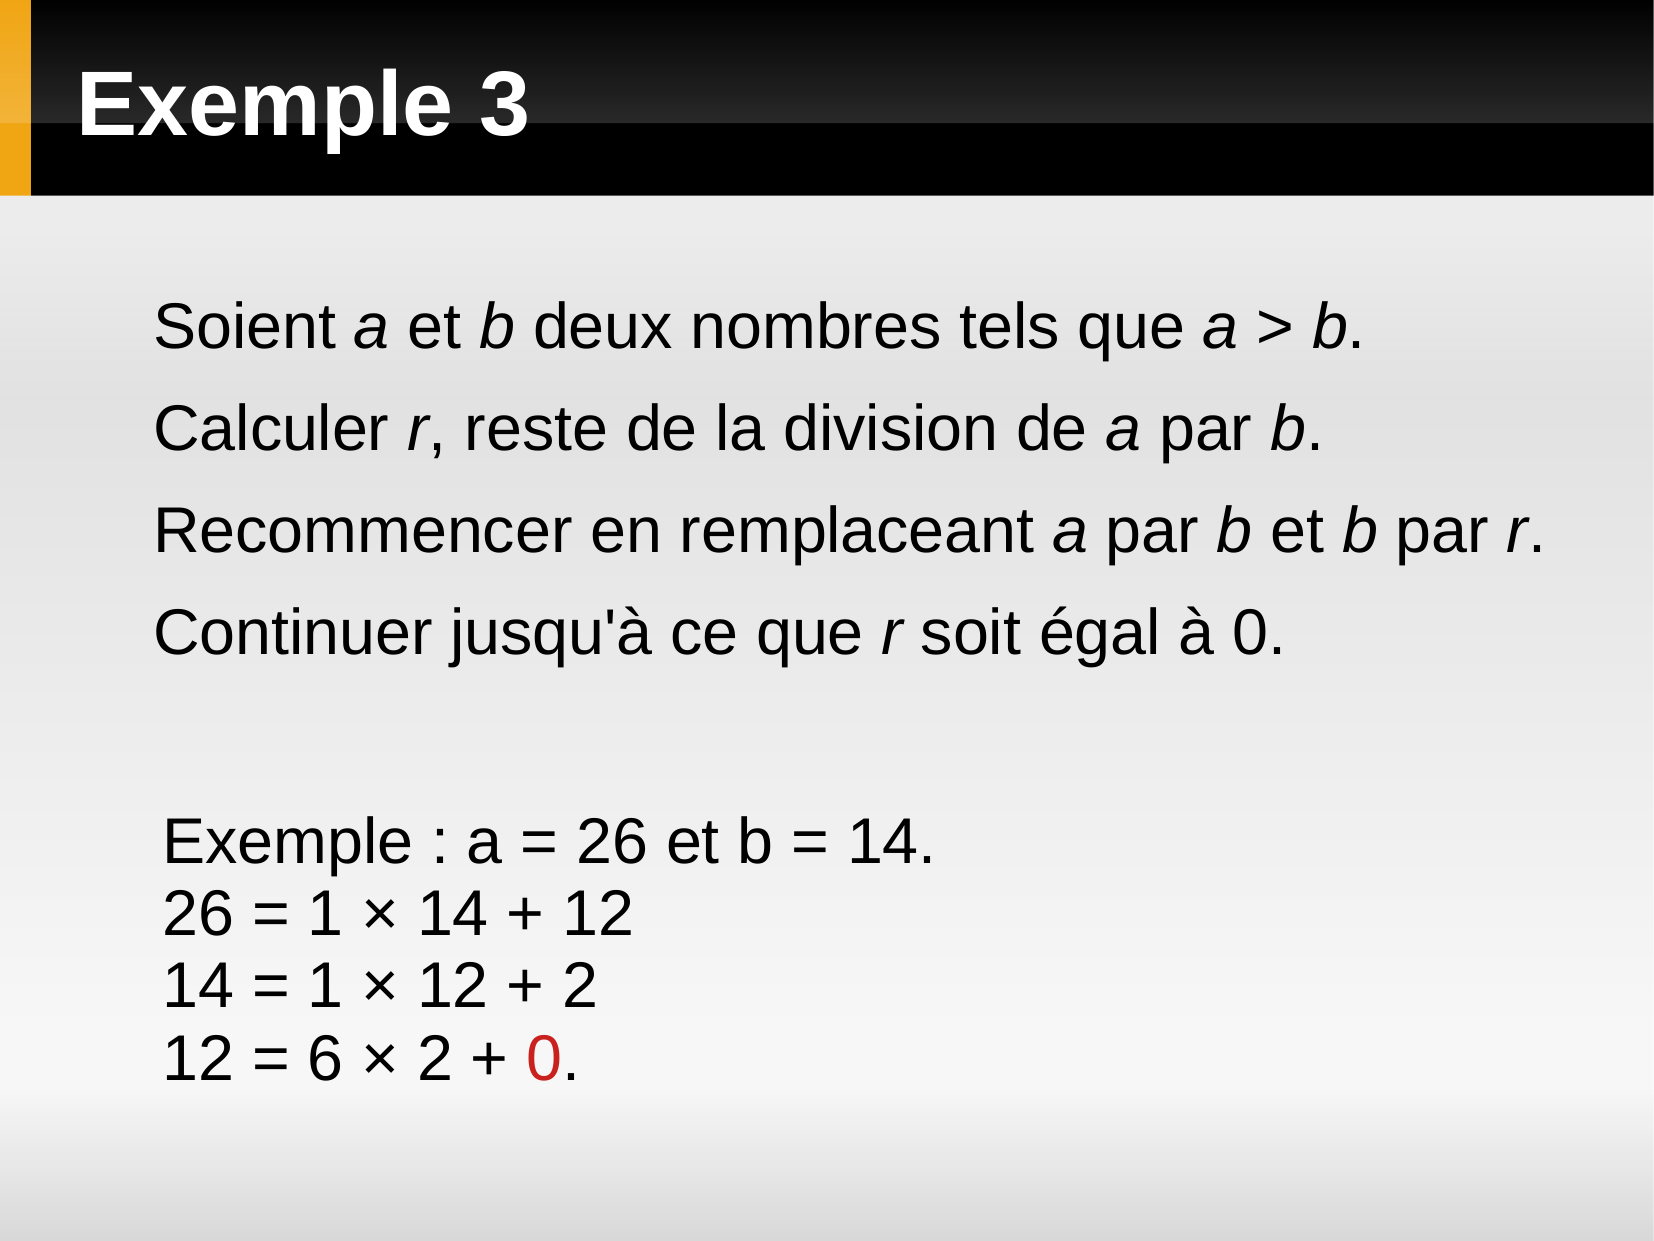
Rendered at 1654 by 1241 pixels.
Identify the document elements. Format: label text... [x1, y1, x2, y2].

text_box Exemple : a = 26 et b = 14. 26 = 1 × 14 + 12 14 = 1 × 12 + 2 12 = 6 × 2 + 0. [147, 797, 1536, 1125]
title Exemple 3 [76, 0, 1565, 208]
picture [0, 0, 1654, 1241]
list Soient a et b deux nombres tels que a > b. Calculer r, reste de la division de a par b. Recommencer en remplaceant a par b et b par r. Continuer jusqu'à ce que r soit égal à 0. [82, 290, 1571, 770]
